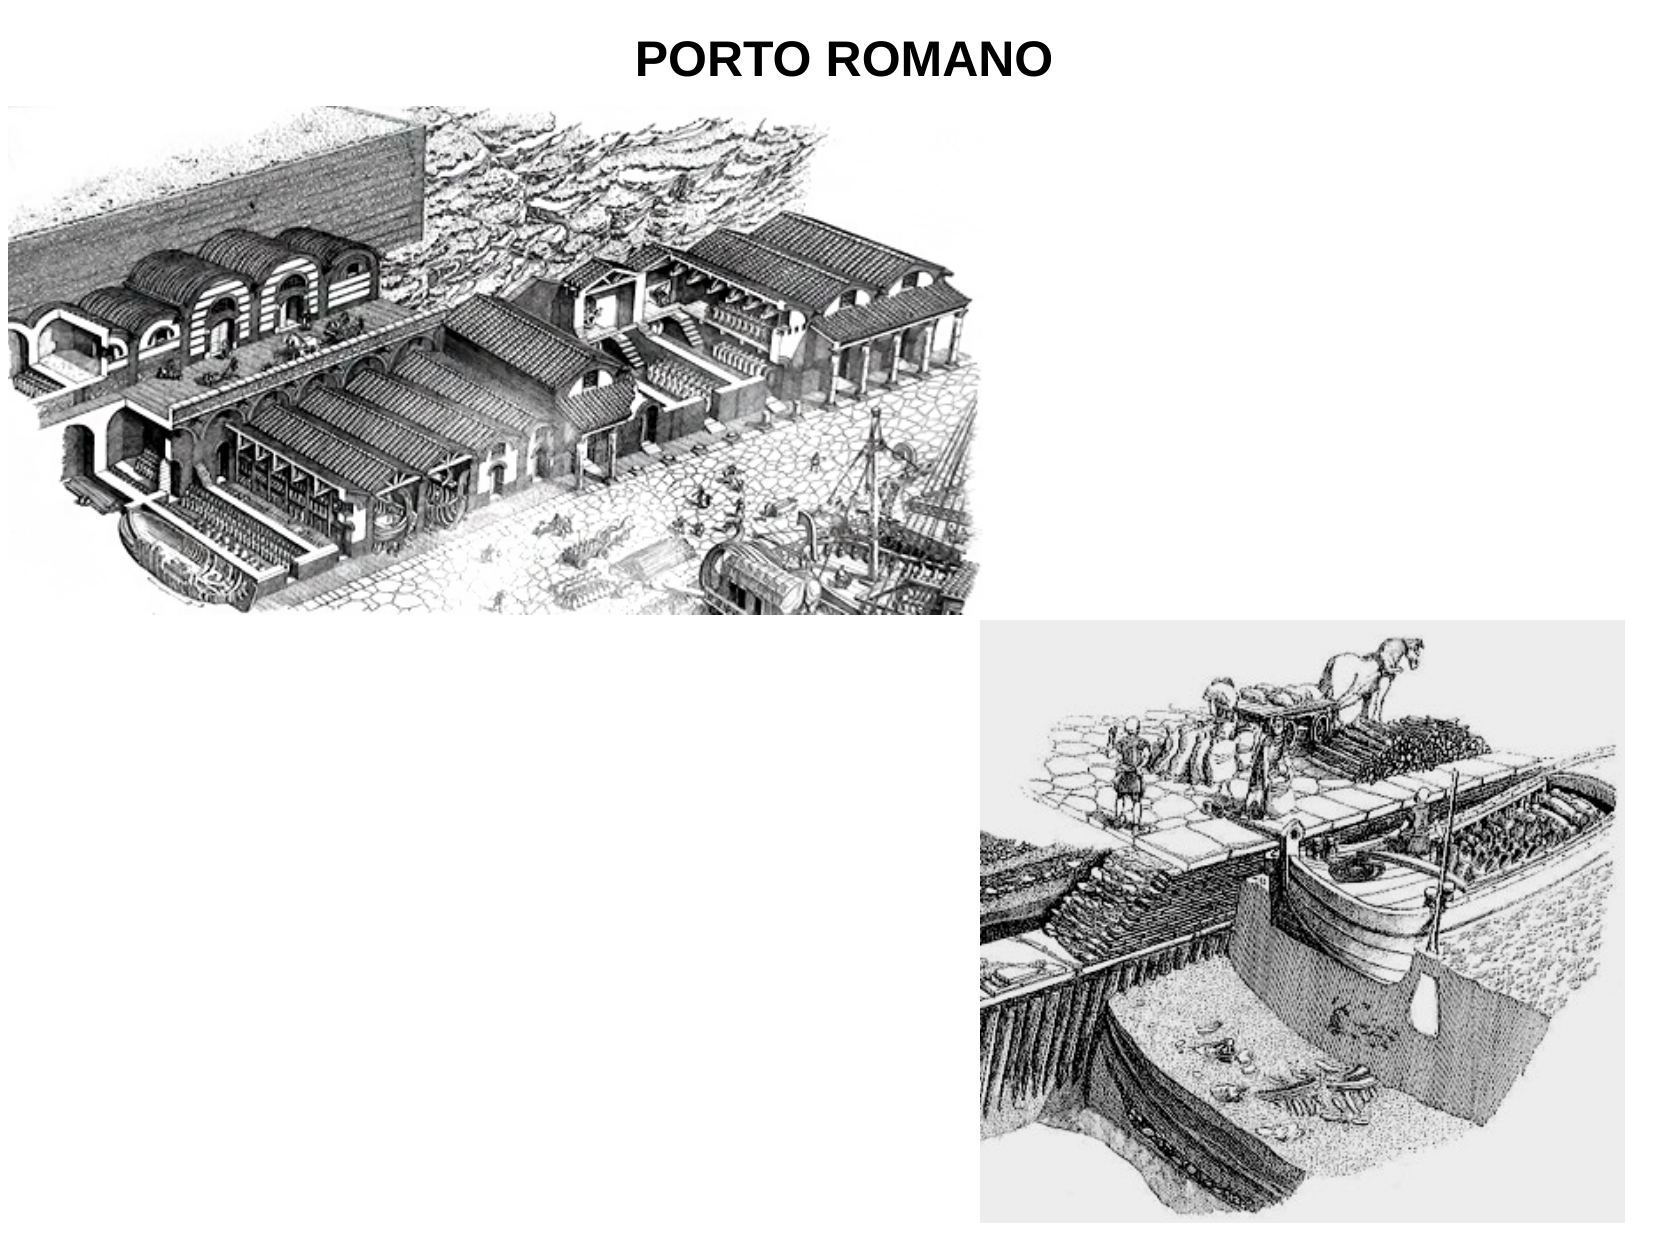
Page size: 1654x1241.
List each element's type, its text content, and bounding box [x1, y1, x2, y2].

picture [980, 620, 1625, 1223]
text_box PORTO ROMANO [620, 23, 1069, 95]
picture [8, 106, 983, 615]
